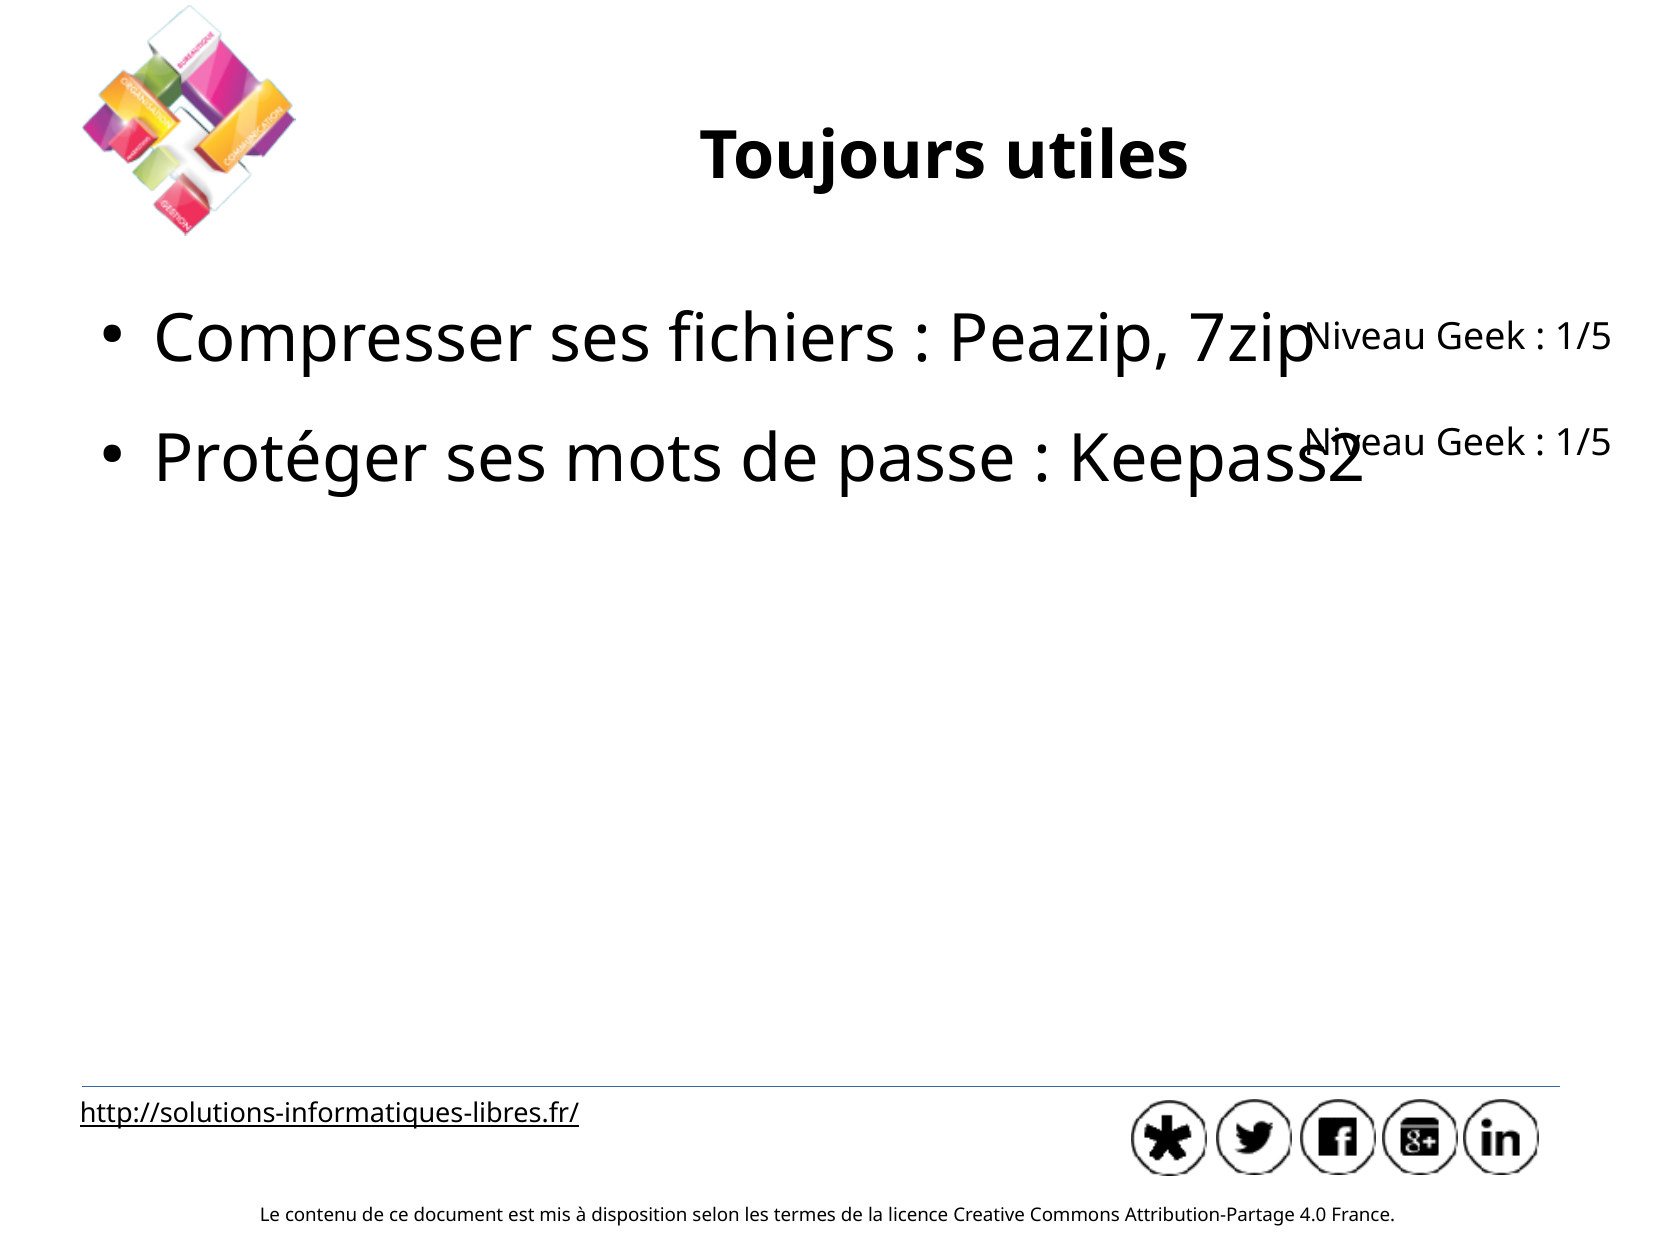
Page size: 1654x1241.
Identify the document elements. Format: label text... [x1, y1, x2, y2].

title Toujours utiles [318, 49, 1571, 257]
picture [1300, 1099, 1376, 1175]
text_box Niveau Geek : 1/5 [1288, 302, 1654, 405]
picture [1216, 1099, 1292, 1175]
picture [1131, 1100, 1207, 1176]
picture [1463, 1099, 1539, 1175]
text_box Niveau Geek : 1/5 [1288, 408, 1654, 511]
picture [82, 5, 296, 236]
picture [1382, 1099, 1458, 1175]
list Compresser ses fichiers : Peazip, 7zip Protéger ses mots de passe : Keepass2 [82, 290, 1571, 1010]
